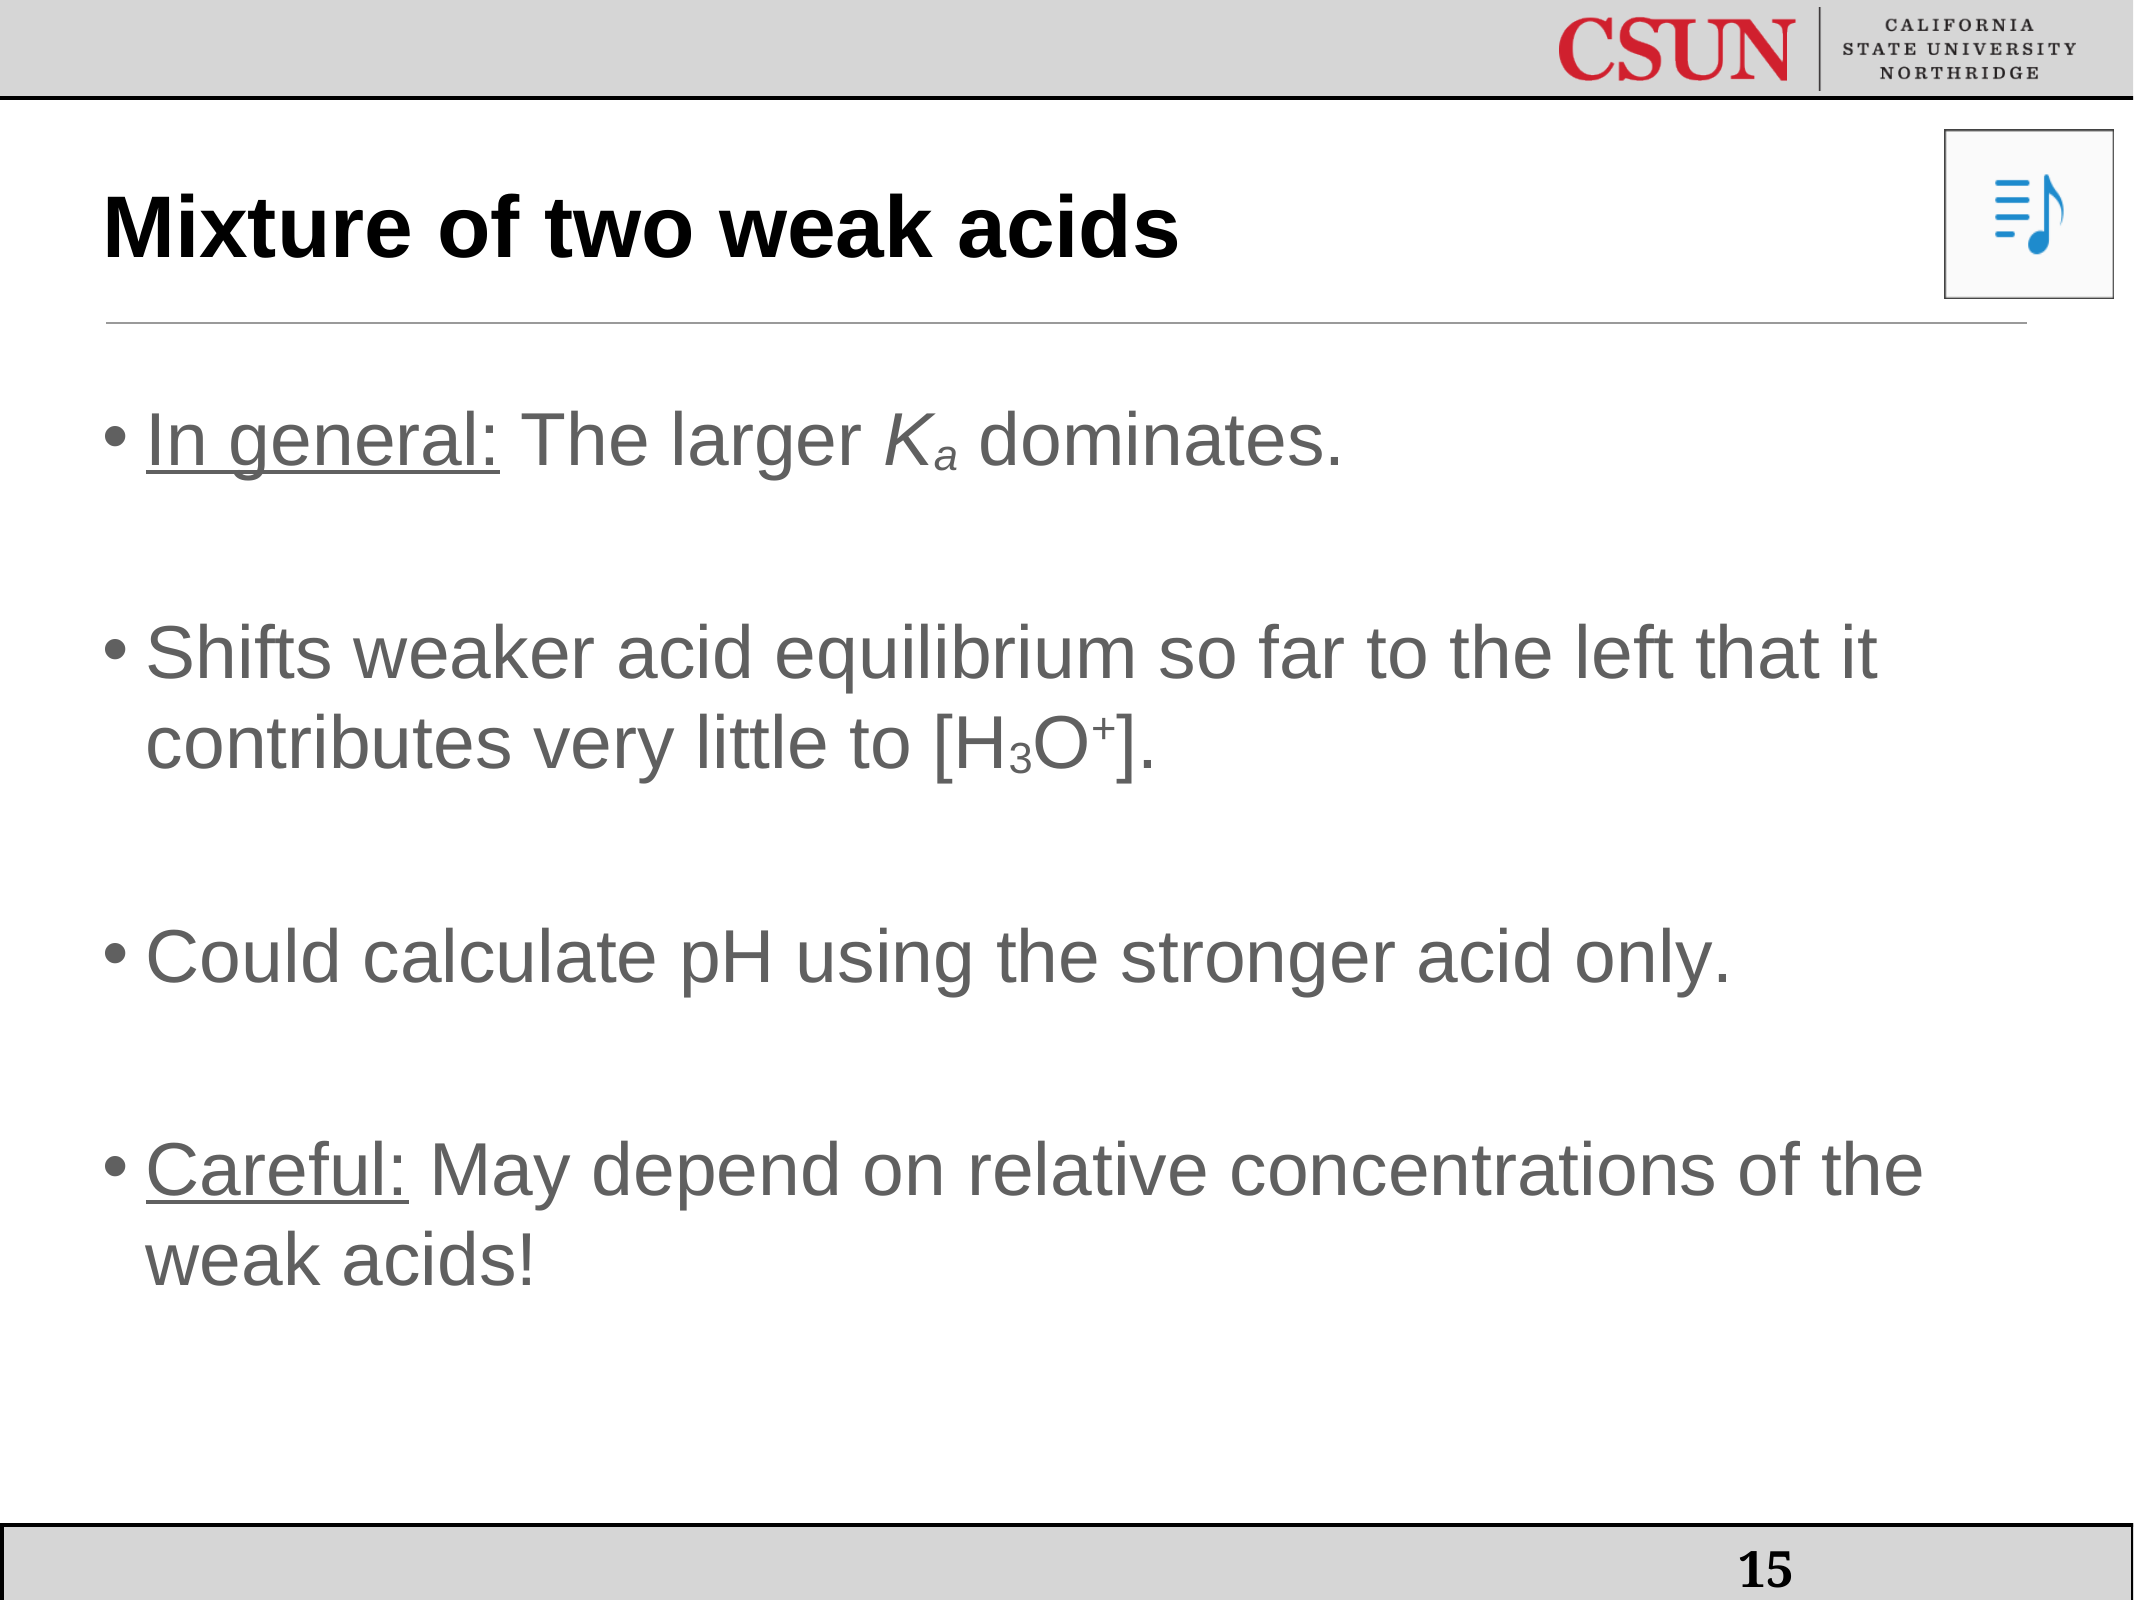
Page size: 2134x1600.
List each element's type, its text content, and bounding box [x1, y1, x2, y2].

title Mixture of two weak acids [93, 104, 2040, 284]
list In general: The larger Ka dominates. Shifts weaker acid equilibrium so far to the left that it contributes very little to [H3O+]. Could calculate pH using the stronger acid only. Careful: May depend on relative concentrations of the weak acids! [93, 382, 2040, 1460]
text_box [1943, 128, 2116, 301]
picture [1559, 7, 2076, 91]
